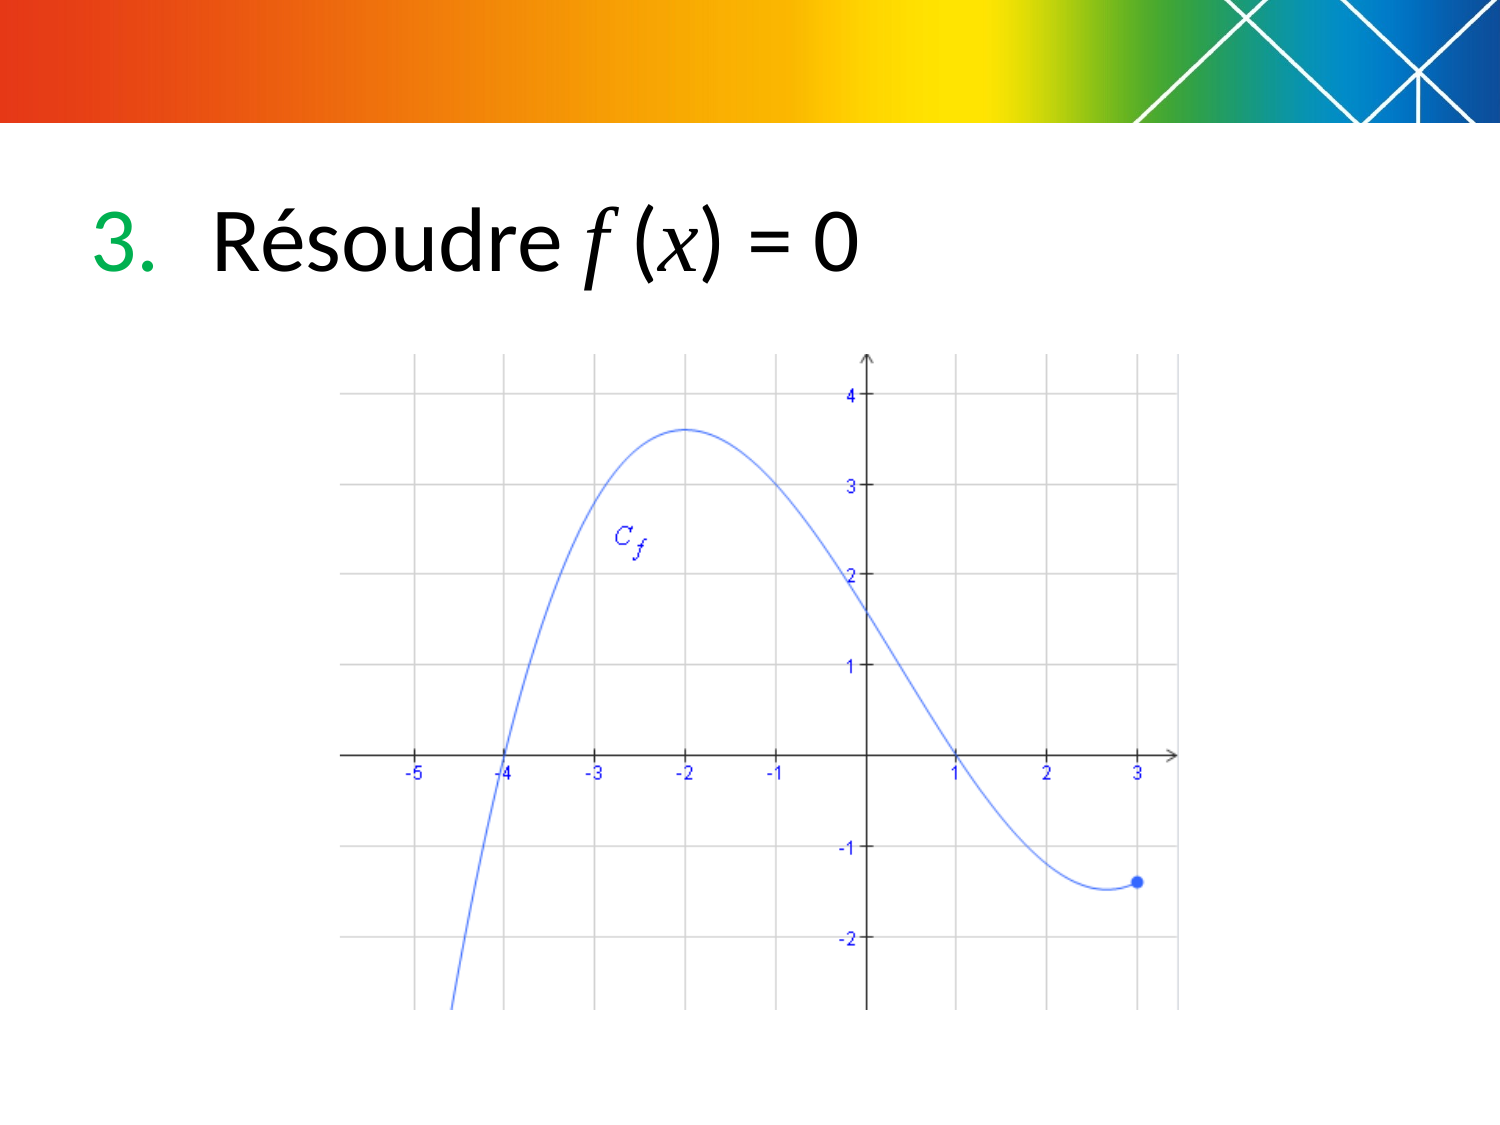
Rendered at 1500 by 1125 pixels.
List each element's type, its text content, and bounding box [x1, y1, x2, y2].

picture [0, 0, 1359, 123]
picture [1340, 0, 1500, 123]
picture [339, 354, 1179, 1010]
title Résoudre f (x) = 0 [75, 163, 1426, 305]
